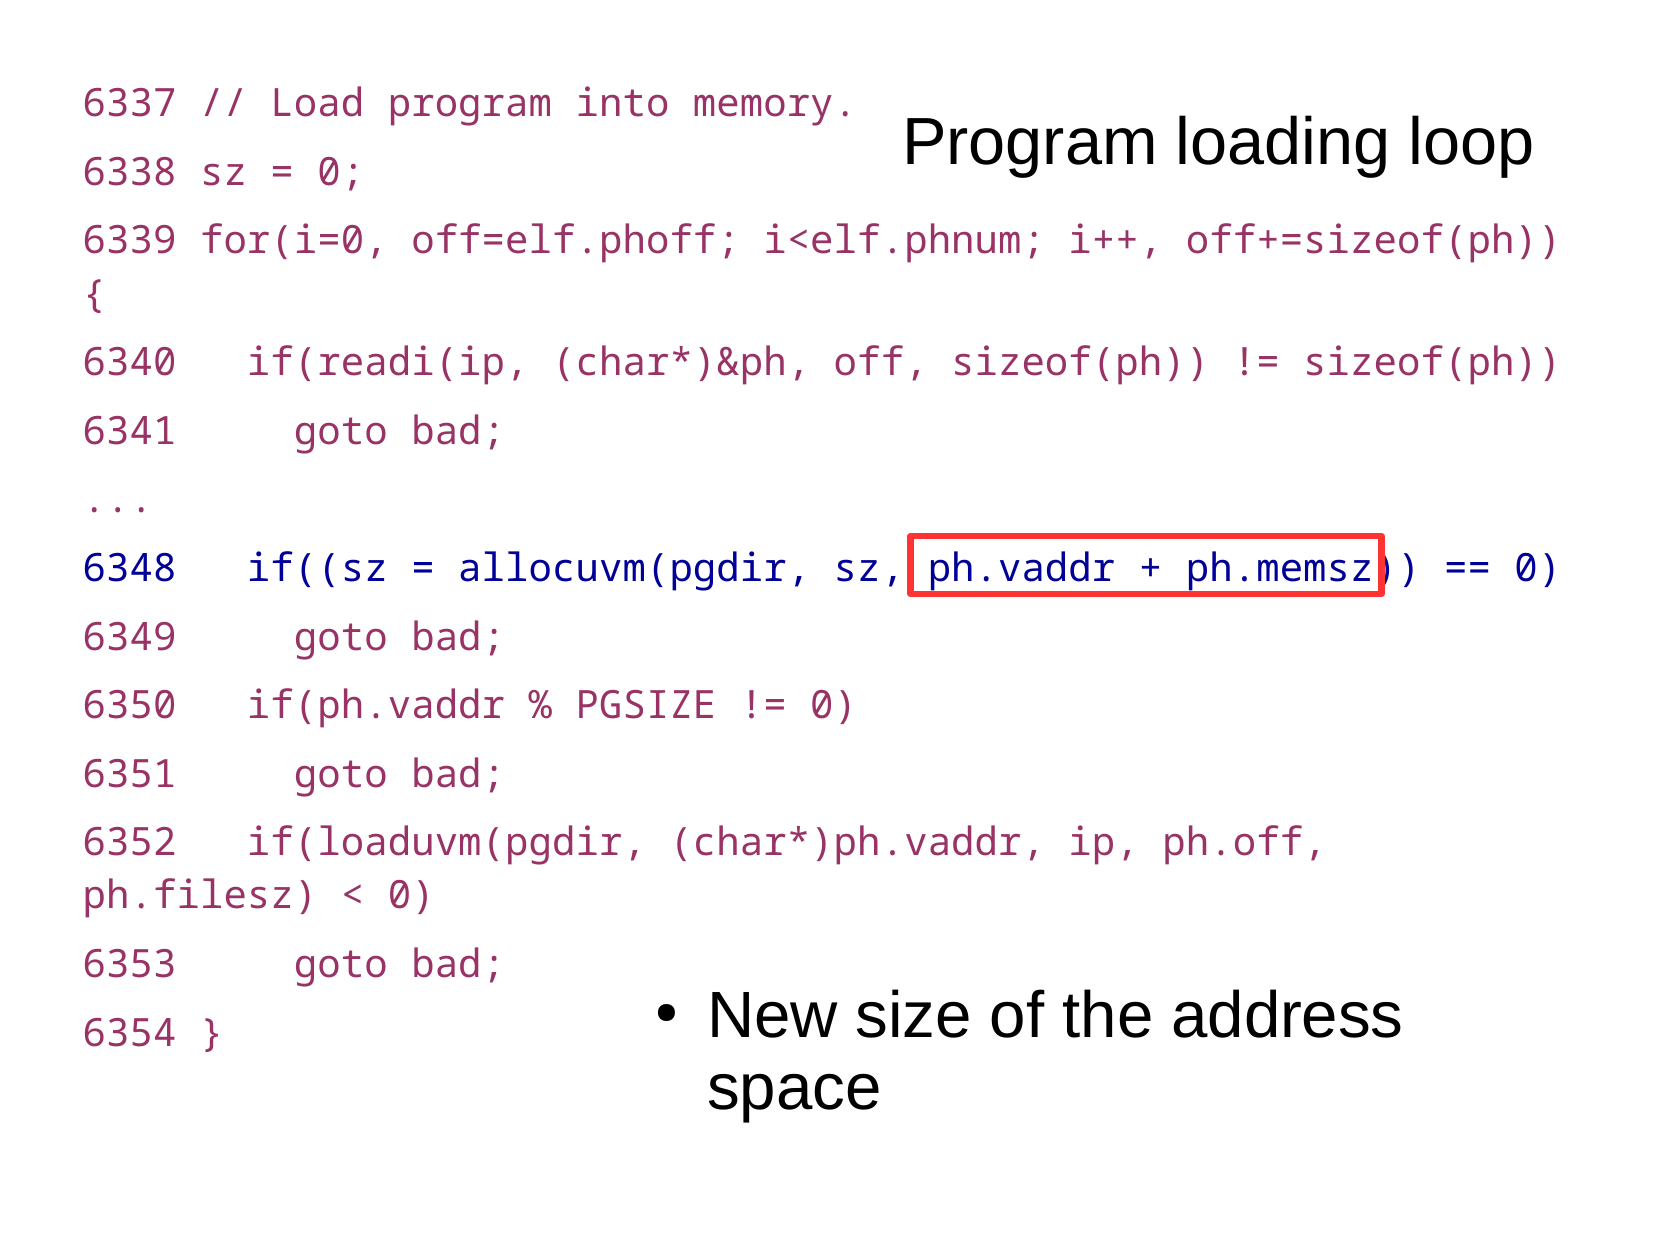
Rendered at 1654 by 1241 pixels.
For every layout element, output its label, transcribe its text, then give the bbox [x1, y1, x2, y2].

list New size of the address space [637, 978, 1530, 1126]
list 6337 // Load program into memory. 6338 sz = 0; 6339 for(i=0, off=elf.phoff; i<elf.phnum; i++, off+=sizeof(ph)){ 6340 if(readi(ip, (char*)&ph, off, sizeof(ph)) != sizeof(ph)) 6341 goto bad; ... 6348 if((sz = allocuvm(pgdir, sz, ph.vaddr + ph.memsz)) == 0) 6349 goto bad; 6350 if(ph.vaddr % PGSIZE != 0) 6351 goto bad; 6352 if(loaduvm(pgdir, (char*)ph.vaddr, ip, ph.off, ph.filesz) < 0) 6353 goto bad; 6354 } [82, 75, 1571, 1163]
title Program loading loop [825, 37, 1613, 245]
